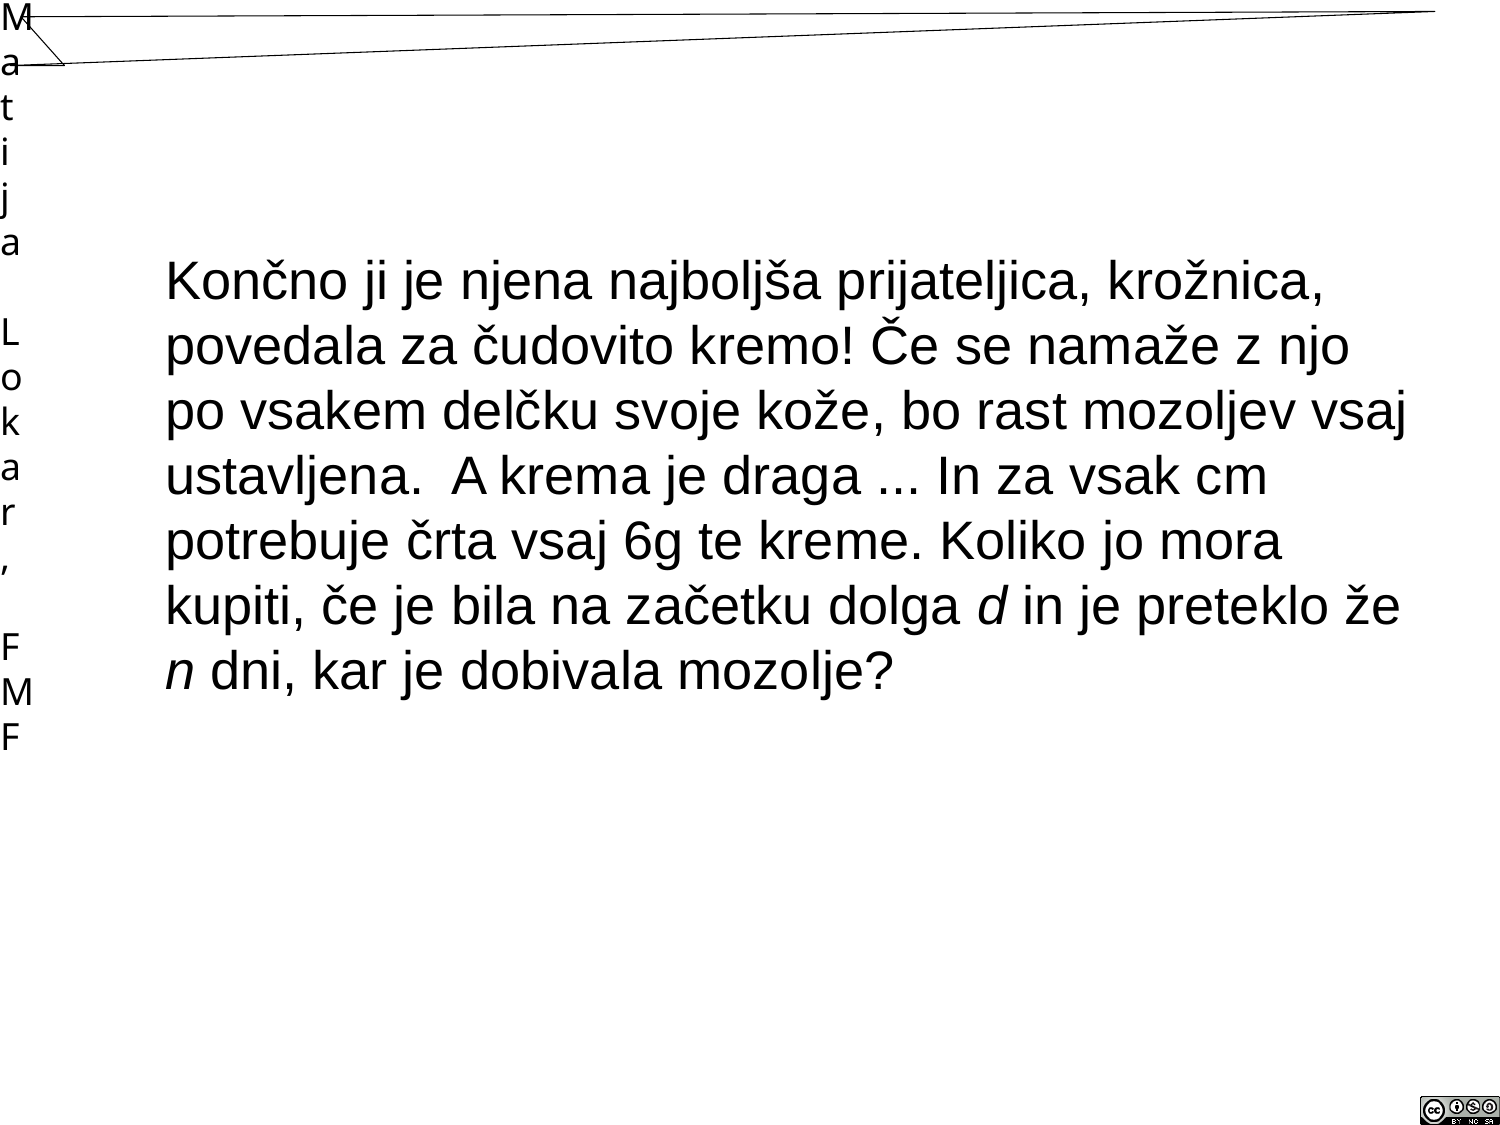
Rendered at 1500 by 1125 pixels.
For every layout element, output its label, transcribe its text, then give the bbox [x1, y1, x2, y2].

picture [1420, 1096, 1500, 1125]
list Končno ji je njena najboljša prijateljica, krožnica, povedala za čudovito kremo! Če se namaže z njo po vsakem delčku svoje kože, bo rast mozoljev vsaj ustavljena. A krema je draga ... In za vsak cm potrebuje črta vsaj 6g te kreme. Koliko jo mora kupiti, če je bila na začetku dolga d in je preteklo že n dni, kar je dobivala mozolje? [150, 237, 1425, 988]
title [150, 45, 1425, 233]
